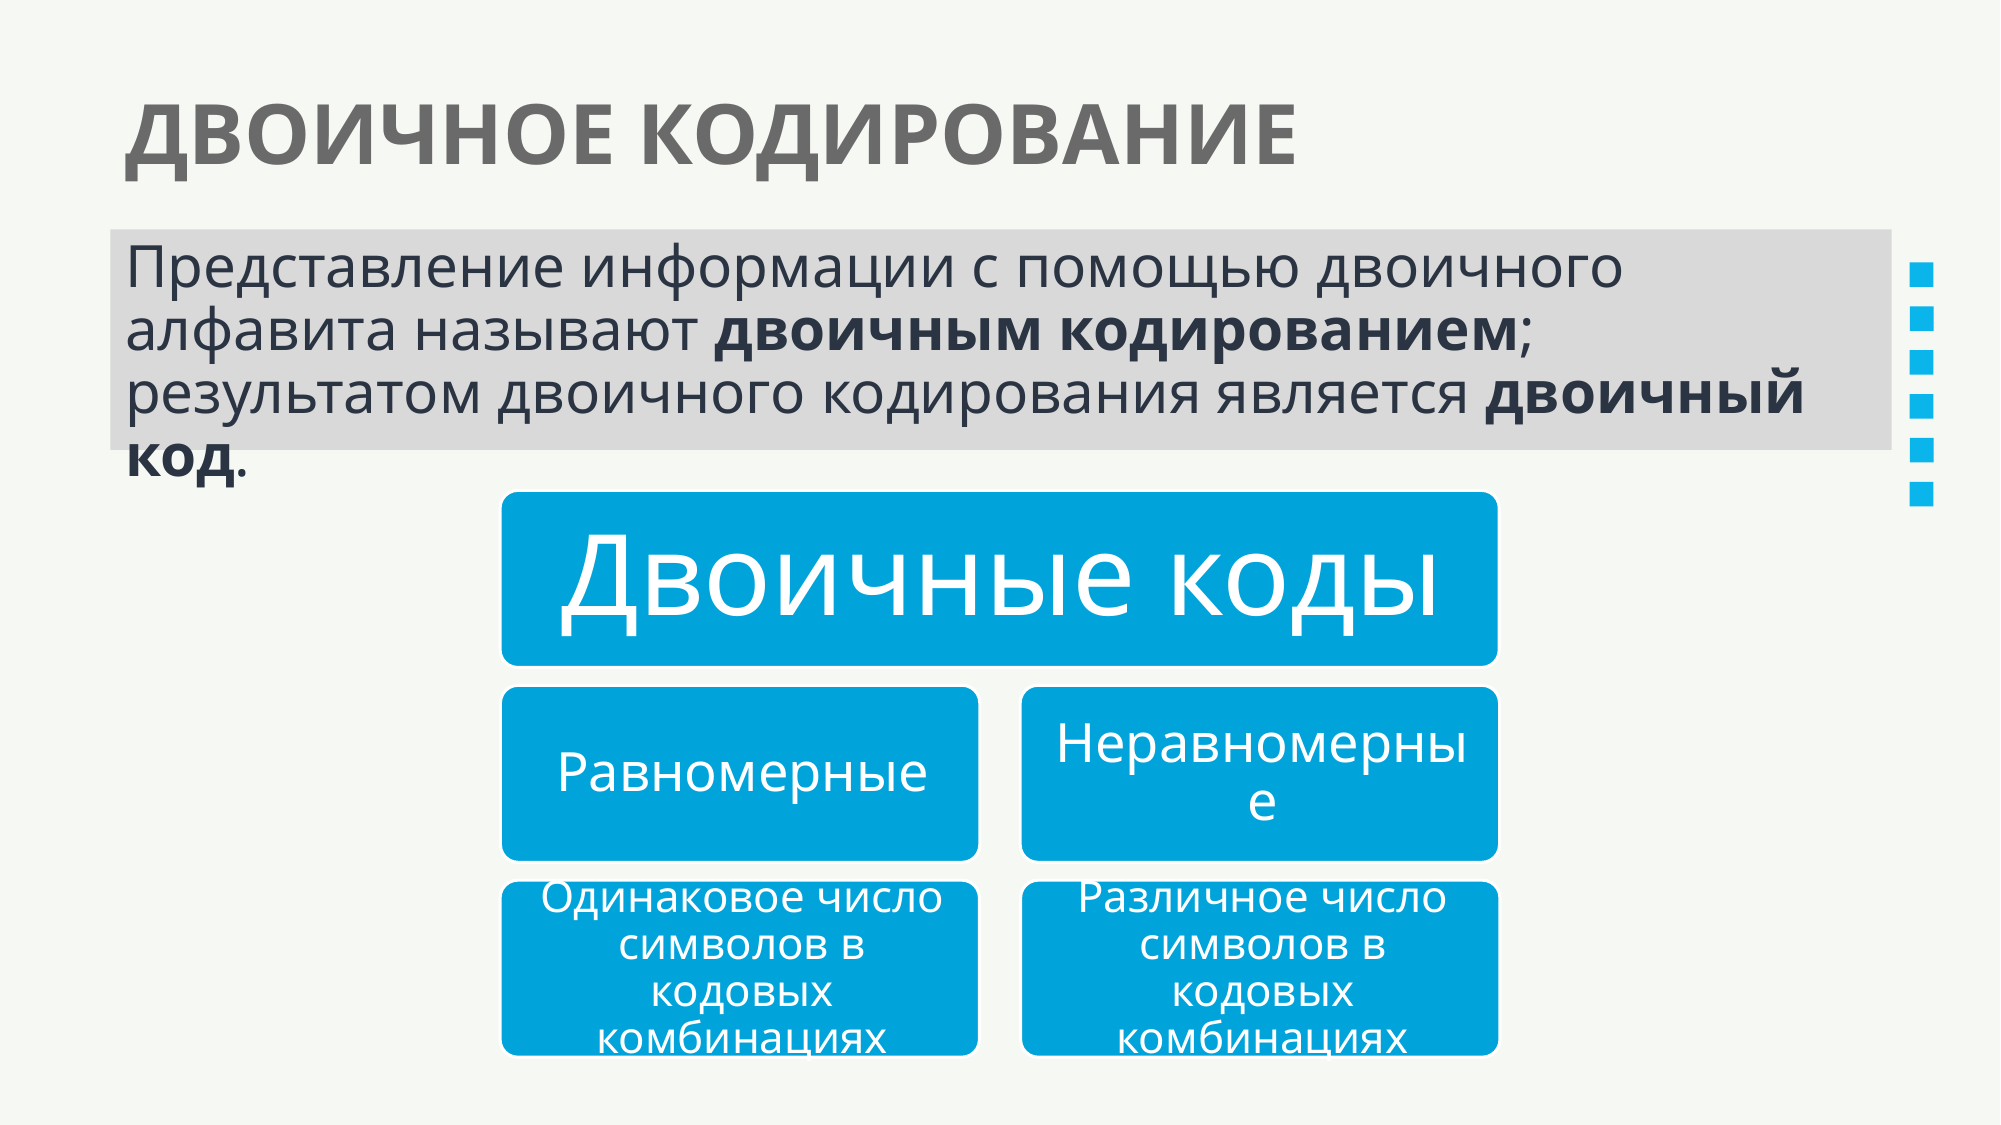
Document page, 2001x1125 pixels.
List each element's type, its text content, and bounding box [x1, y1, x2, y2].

title ДВОИЧНОЕ КОДИРОВАНИЕ [110, 67, 1892, 208]
text_box Различное число символов в кодовых комбинациях [1020, 880, 1501, 1058]
list Представление информации с помощью двоичного алфавита называют двоичным кодированием; результатом двоичного кодирования является двоичный код. [110, 229, 1892, 450]
text_box Неравномерные [1020, 685, 1500, 863]
text_box Равномерные [500, 685, 980, 863]
text_box Двоичные коды [500, 490, 1500, 668]
text_box Одинаковое число символов в кодовых комбинациях [500, 880, 980, 1058]
